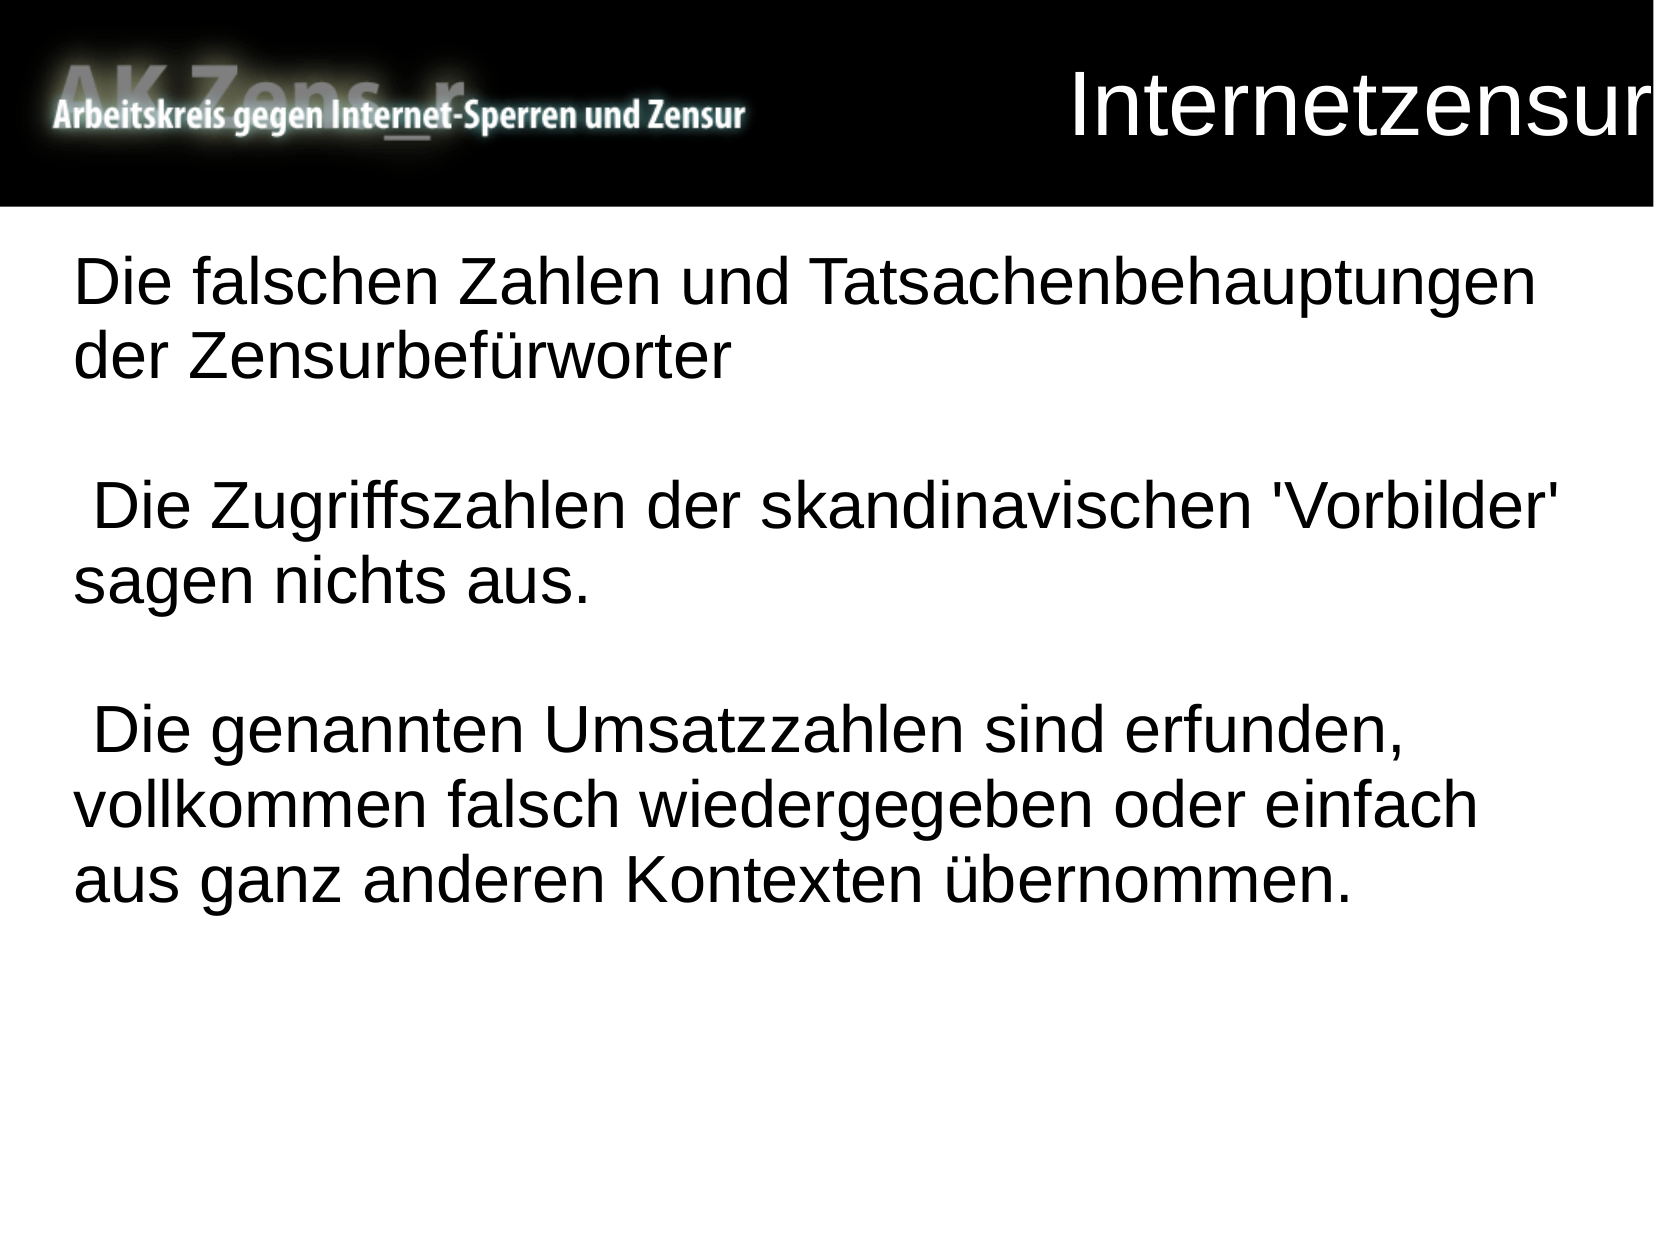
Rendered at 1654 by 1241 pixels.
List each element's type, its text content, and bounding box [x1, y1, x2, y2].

picture [0, 0, 766, 204]
title Internetzensur [0, 0, 1654, 207]
text_box Die falschen Zahlen und Tatsachenbehauptungen der Zensurbefürworter Die Zugriffszahlen der skandinavischen 'Vorbilder' sagen nichts aus. Die genannten Umsatzzahlen sind erfunden, vollkommen falsch wiedergegeben oder einfach aus ganz anderen Kontexten übernommen. [59, 236, 1595, 1074]
